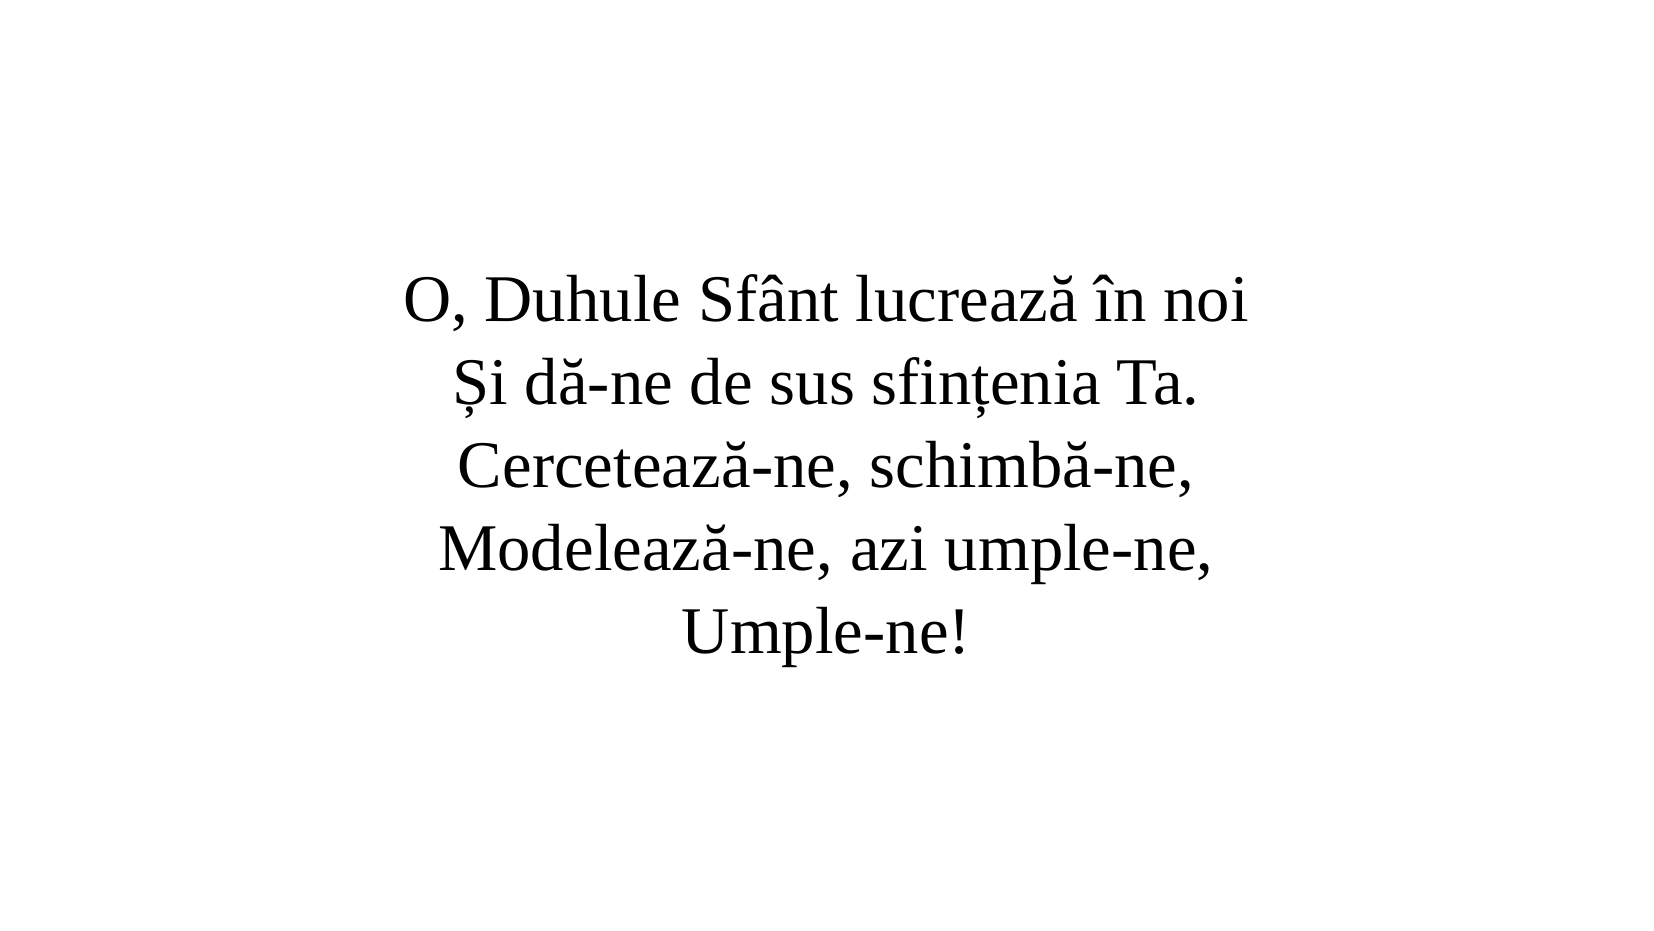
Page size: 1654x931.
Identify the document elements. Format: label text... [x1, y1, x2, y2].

subtitle O, Duhule Sfânt lucrează în noi Și dă-ne de sus sfințenia Ta. Cercetează-ne, schimbă-ne, Modelează-ne, azi umple-ne, Umple-ne! [300, 150, 1354, 781]
